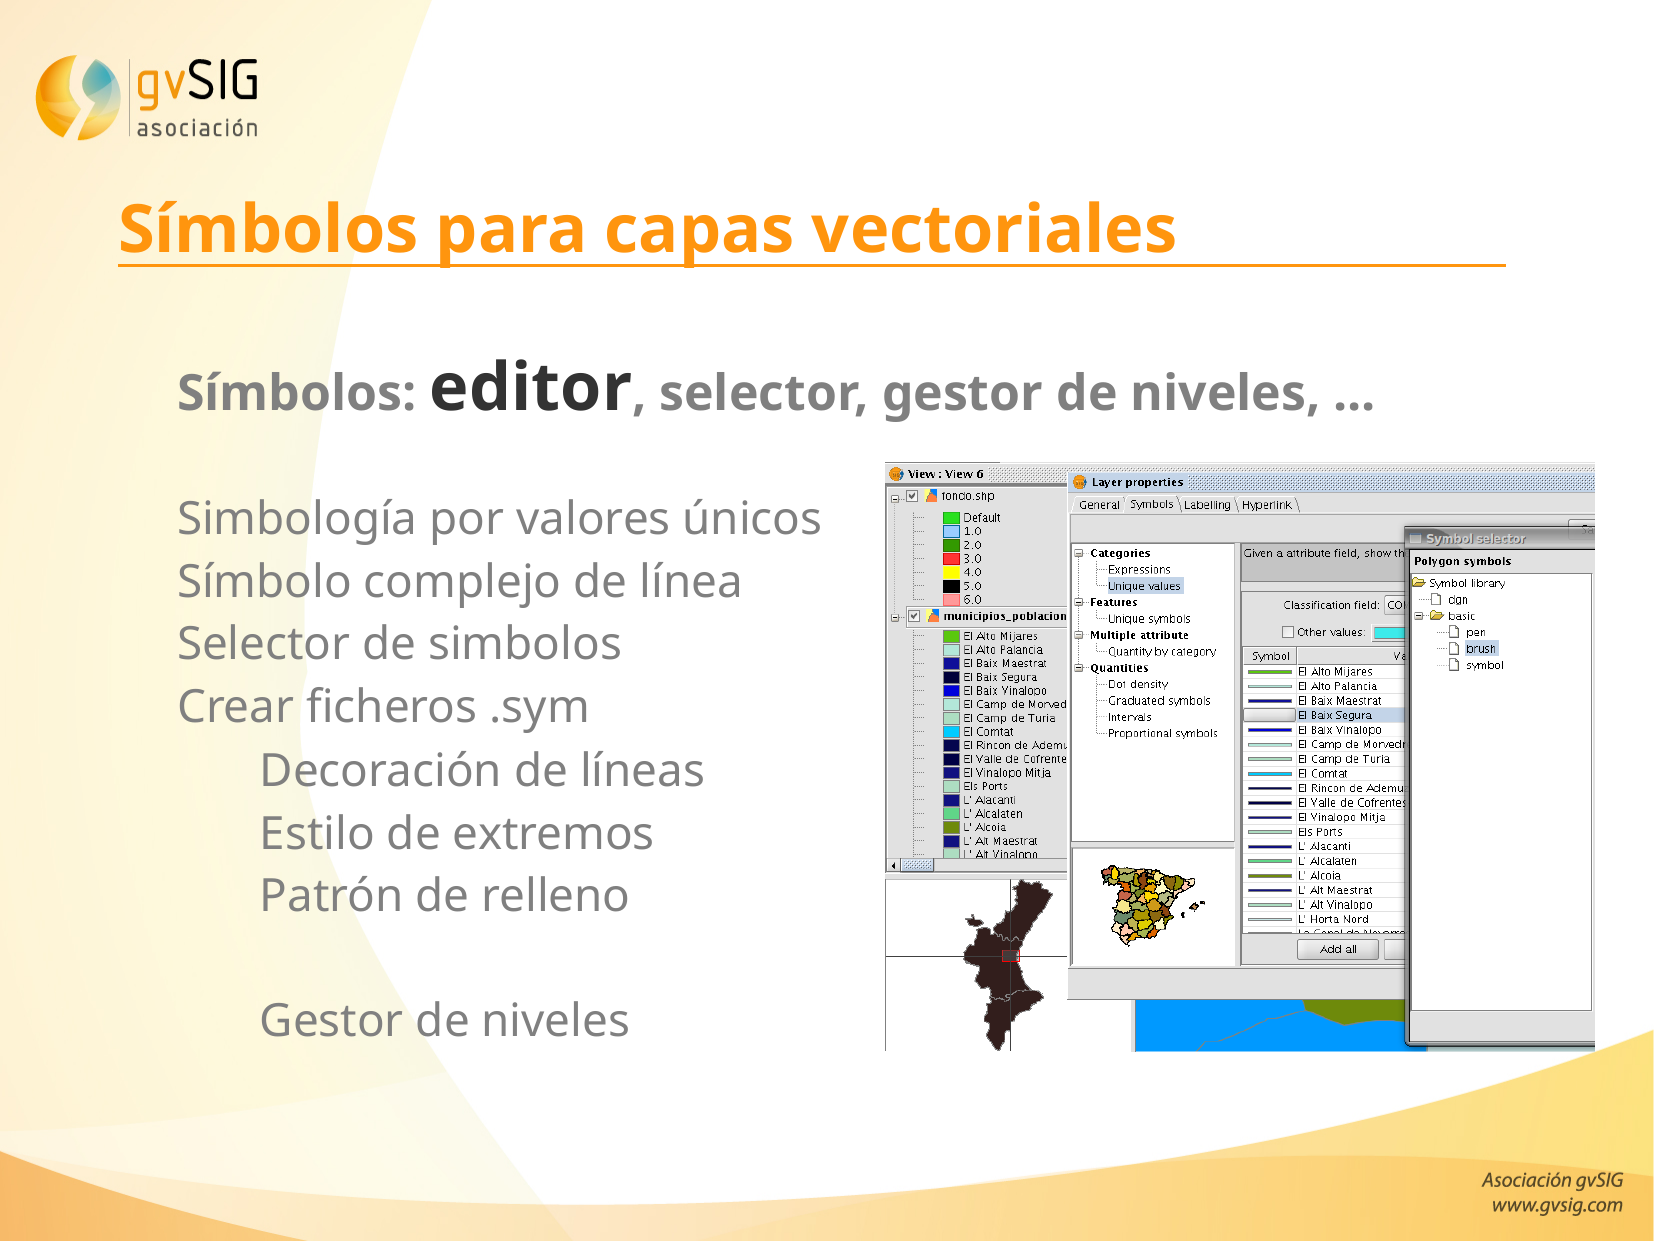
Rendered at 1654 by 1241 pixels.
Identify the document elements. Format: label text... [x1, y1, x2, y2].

title Simbología por valores únicos Símbolo complejo de línea Selector de simbolos Crear ficheros .sym [177, 508, 885, 776]
title Decoración de líneas Estilo de extremos Patrón de relleno Gestor de niveles [259, 765, 827, 1086]
title Símbolos: editor, selector, gestor de niveles, ... [177, 345, 1595, 424]
title Símbolos para capas vectoriales [118, 177, 1607, 276]
picture [0, 0, 1654, 1241]
